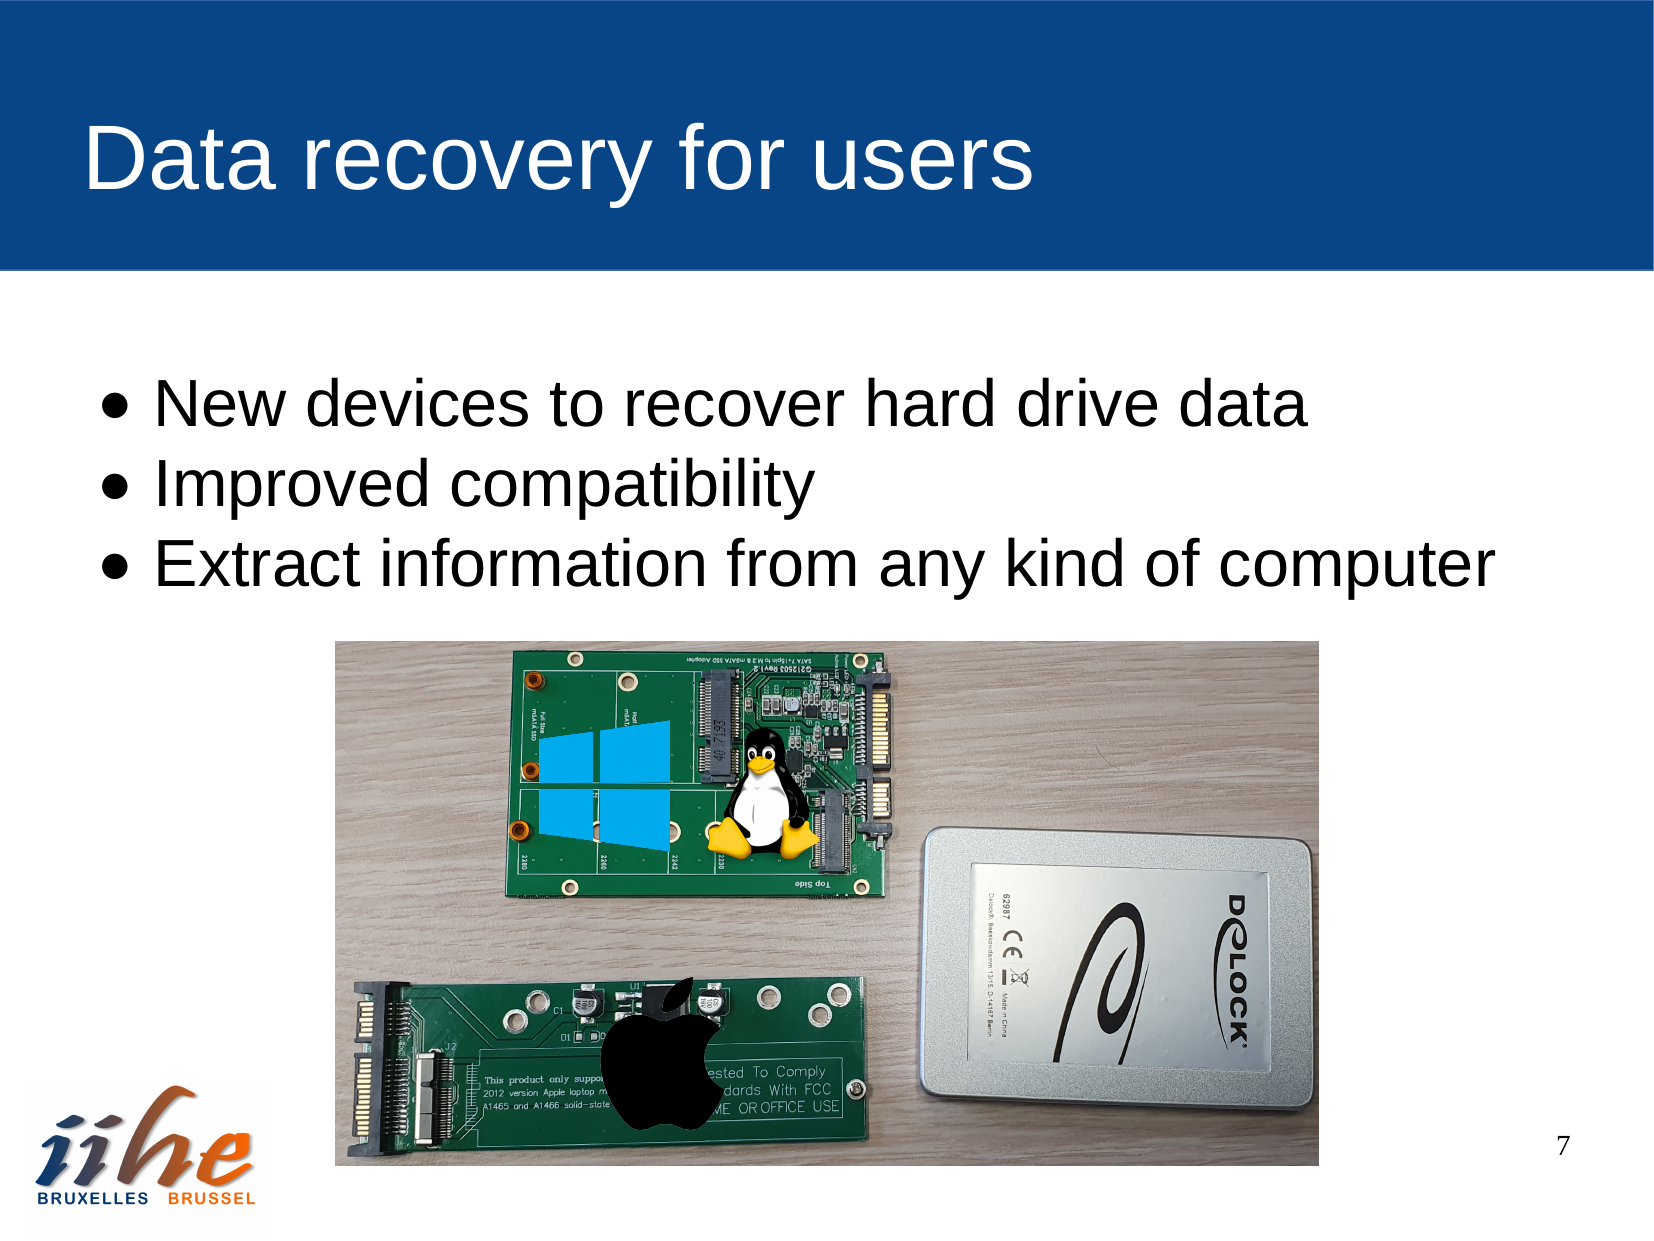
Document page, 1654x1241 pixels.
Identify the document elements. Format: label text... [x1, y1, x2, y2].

picture [335, 641, 1319, 1166]
text_box Data recovery for users [82, 49, 1571, 257]
picture [27, 1084, 267, 1236]
text_box New devices to recover hard drive data Improved compatibility Extract information from any kind of computer [82, 359, 1571, 1010]
